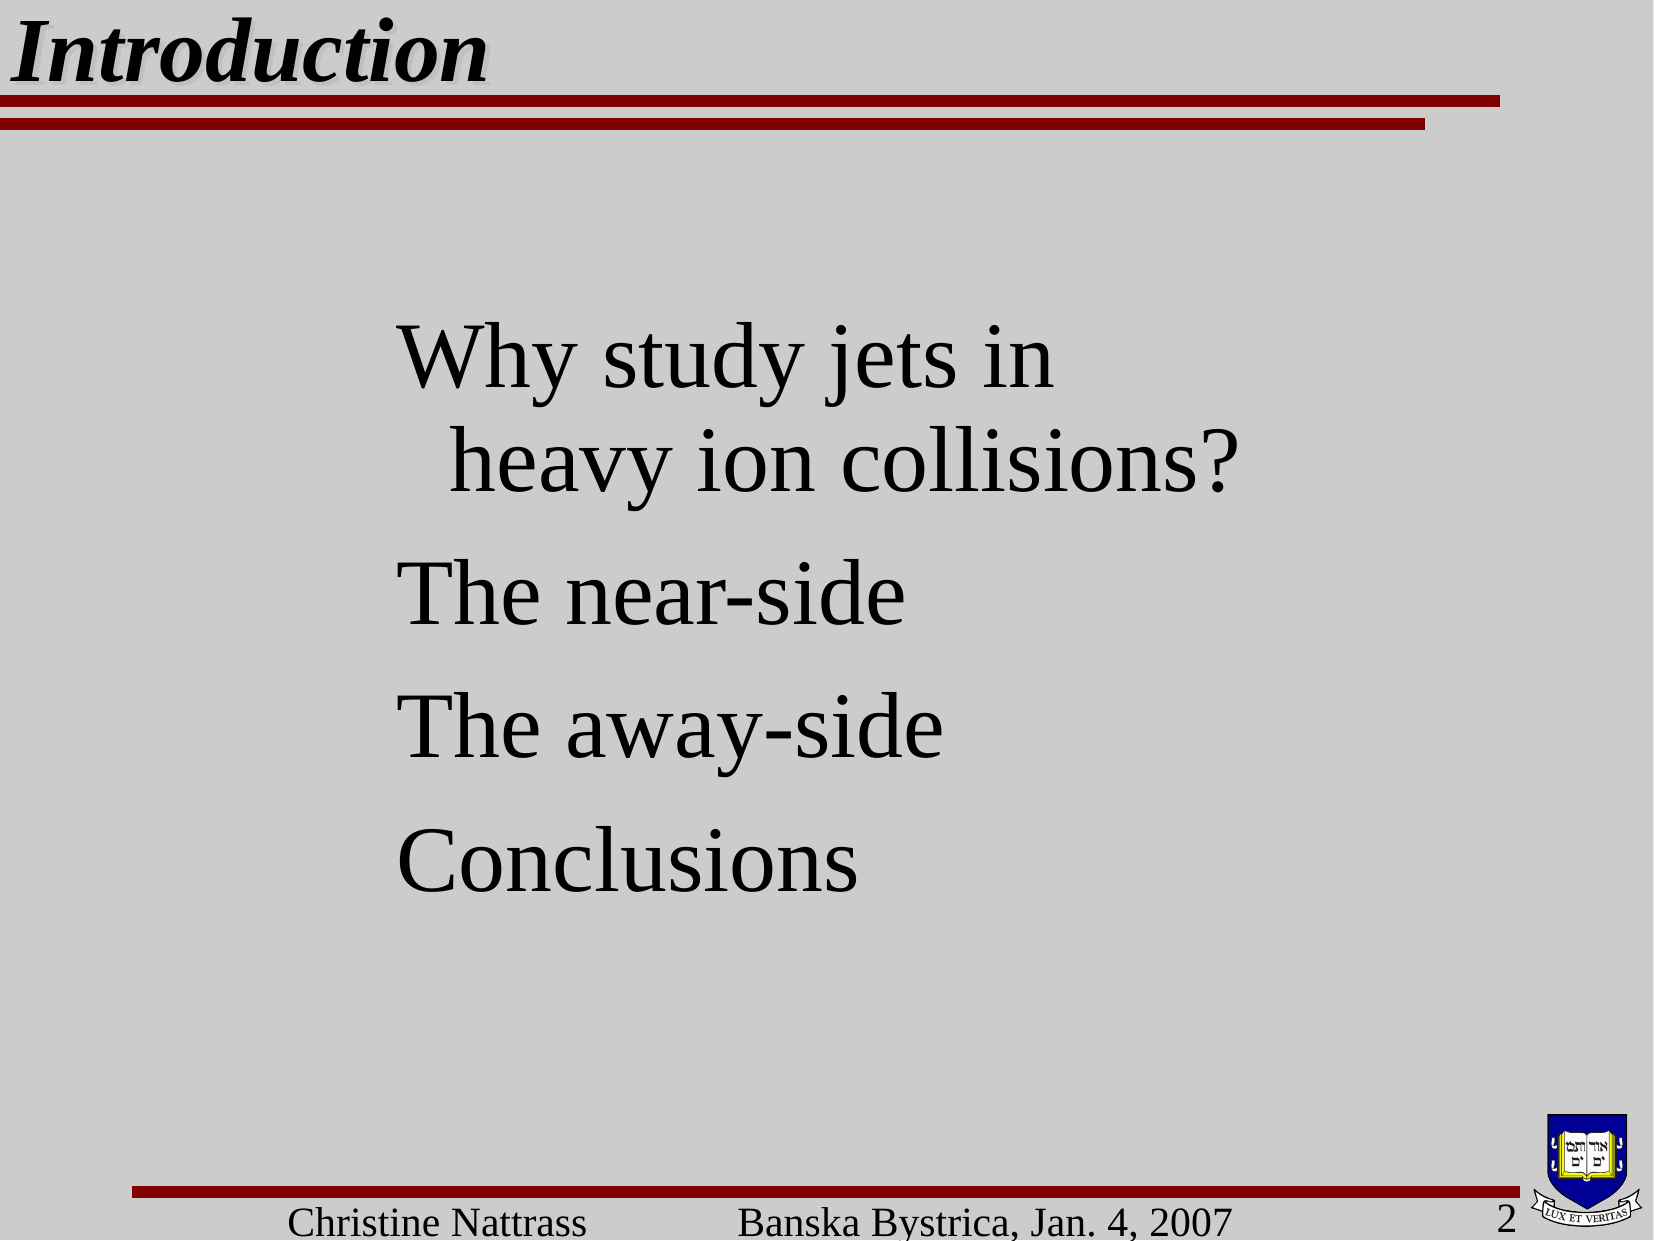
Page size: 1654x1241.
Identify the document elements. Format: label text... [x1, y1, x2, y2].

title Introduction [11, 0, 1512, 154]
picture [1530, 1114, 1643, 1227]
list Why study jets in heavy ion collisions? The near-side The away-side Conclusions [378, 303, 1271, 1108]
